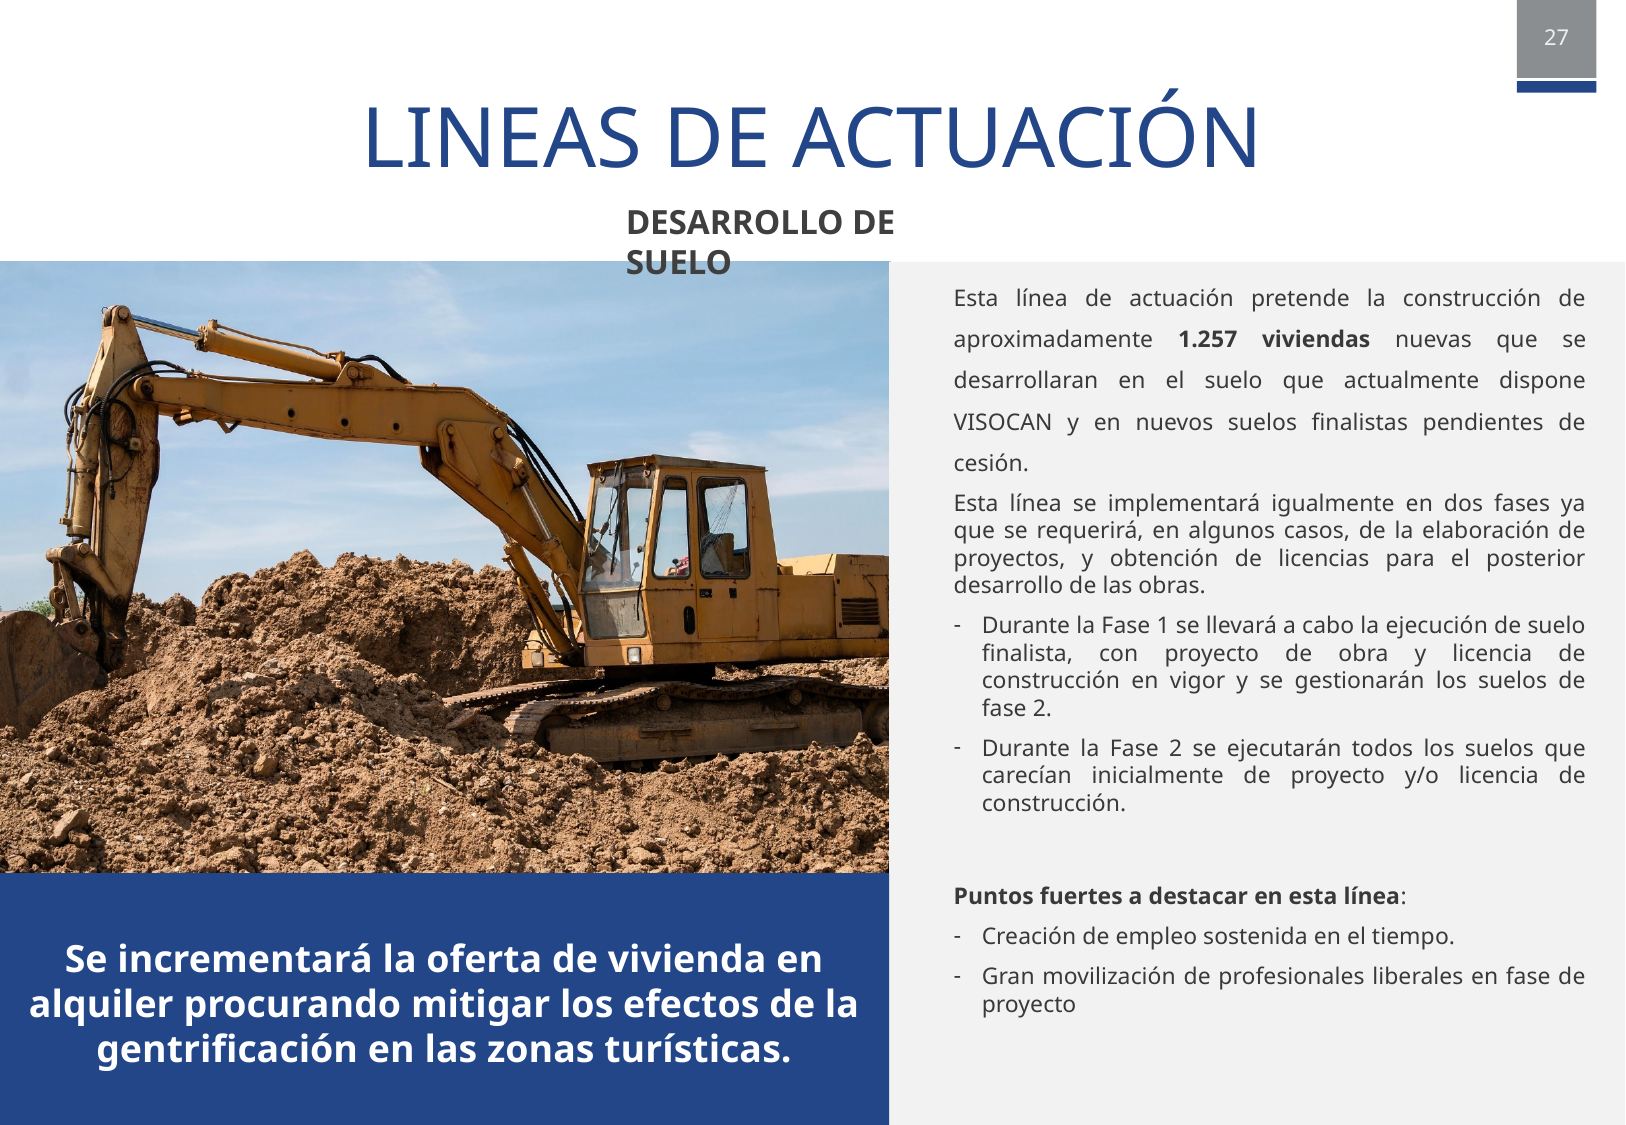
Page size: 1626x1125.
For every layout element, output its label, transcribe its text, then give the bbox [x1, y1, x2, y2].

text_box Esta línea de actuación pretende la construcción de aproximadamente 1.257 viviendas nuevas que se desarrollaran en el suelo que actualmente dispone VISOCAN y en nuevos suelos finalistas pendientes de cesión. Esta línea se implementará igualmente en dos fases ya que se requerirá, en algunos casos, de la elaboración de proyectos, y obtención de licencias para el posterior desarrollo de las obras. Durante la Fase 1 se llevará a cabo la ejecución de suelo finalista, con proyecto de obra y licencia de construcción en vigor y se gestionarán los suelos de fase 2. Durante la Fase 2 se ejecutarán todos los suelos que carecían inicialmente de proyecto y/o licencia de construcción. Puntos fuertes a destacar en esta línea: Creación de empleo sostenida en el tiempo. Gran movilización de profesionales liberales en fase de proyecto [938, 262, 1602, 1097]
text_box [0, 261, 1625, 1125]
picture [0, 261, 889, 873]
text_box DESARROLLO DE SUELO [625, 200, 1000, 281]
text_box Se incrementará la oferta de vivienda en alquiler procurando mitigar los efectos de la gentrificación en las zonas turísticas. [0, 928, 889, 1078]
list LINEAS DE ACTUACIÓN [142, 99, 1483, 183]
